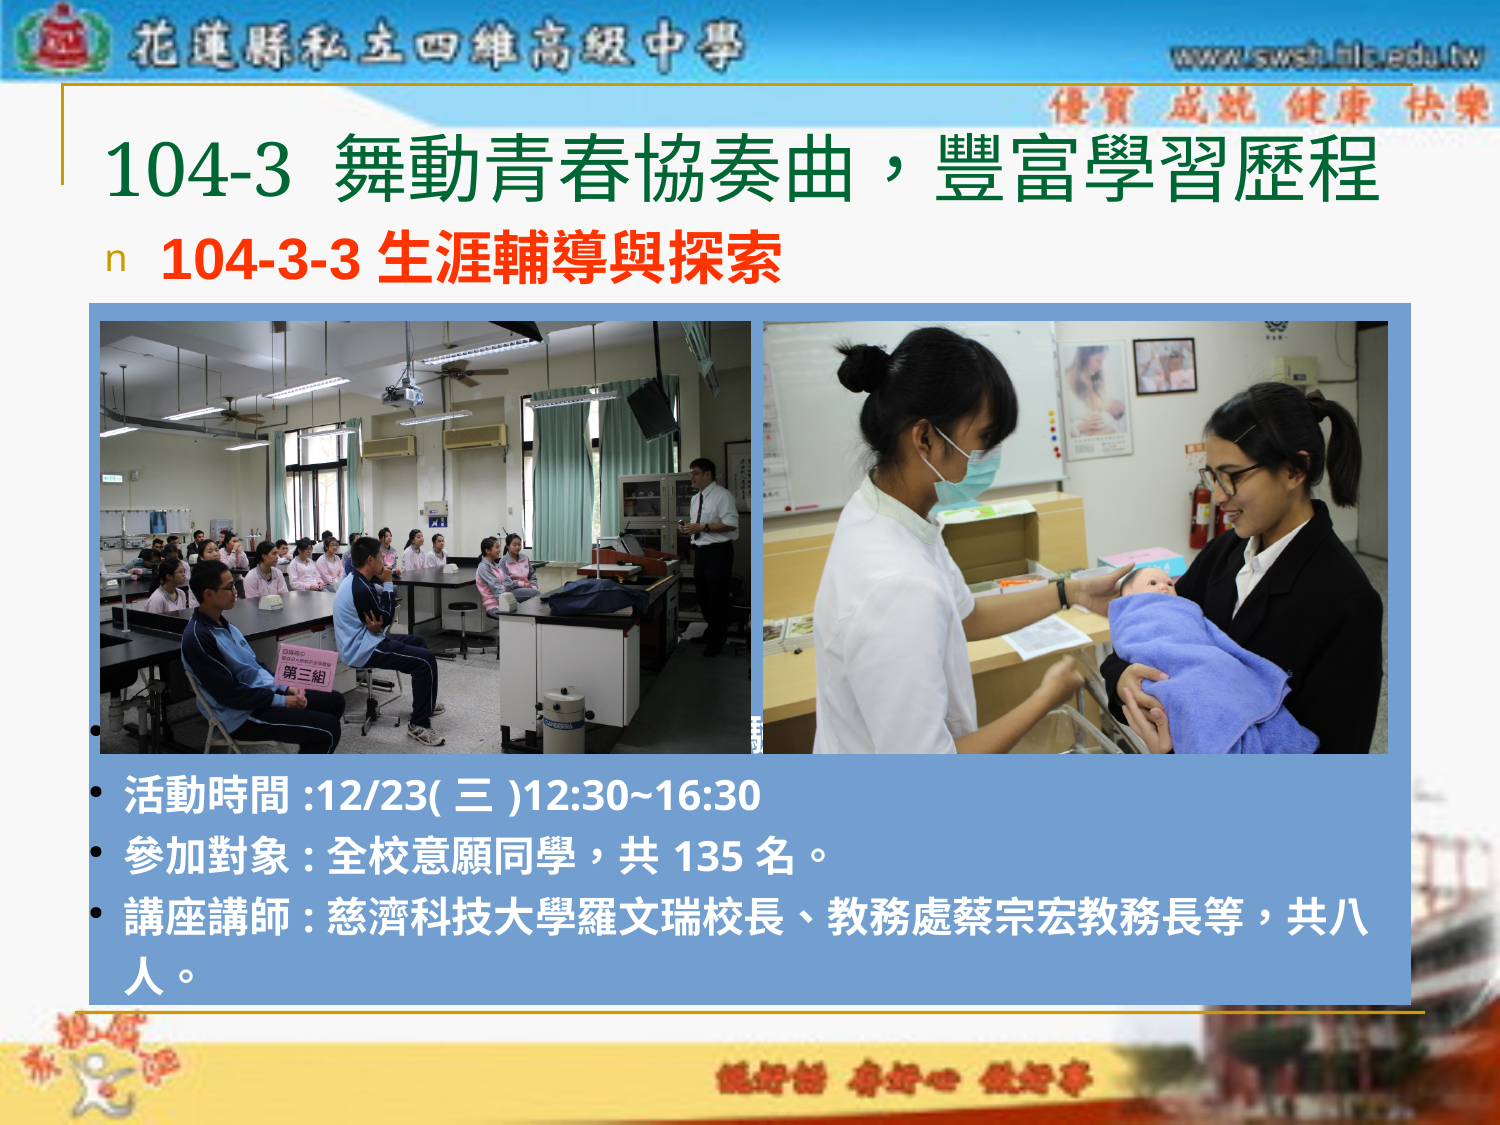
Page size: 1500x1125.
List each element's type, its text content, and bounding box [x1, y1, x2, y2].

picture [763, 321, 1388, 754]
table_header [89, 303, 750, 702]
text_box 104-3-3生涯輔導與探索 [89, 214, 1413, 297]
text_box P35 [0, 1023, 262, 1099]
table_cell 活動名稱:職涯及大學校系遊學體驗 活動時間:12/23(三)12:30~16:30 參加對象:全校意願同學，共135名。 講座講師:慈濟科技大學羅文瑞校長、教務處蔡宗宏教務長等，共八人。 [89, 702, 1411, 1005]
picture [100, 321, 751, 754]
text_box 104-3 舞動青春協奏曲，豐富學習歷程 [88, 101, 1439, 232]
table_header [750, 303, 1411, 702]
text_box [1080, 1023, 1431, 1099]
